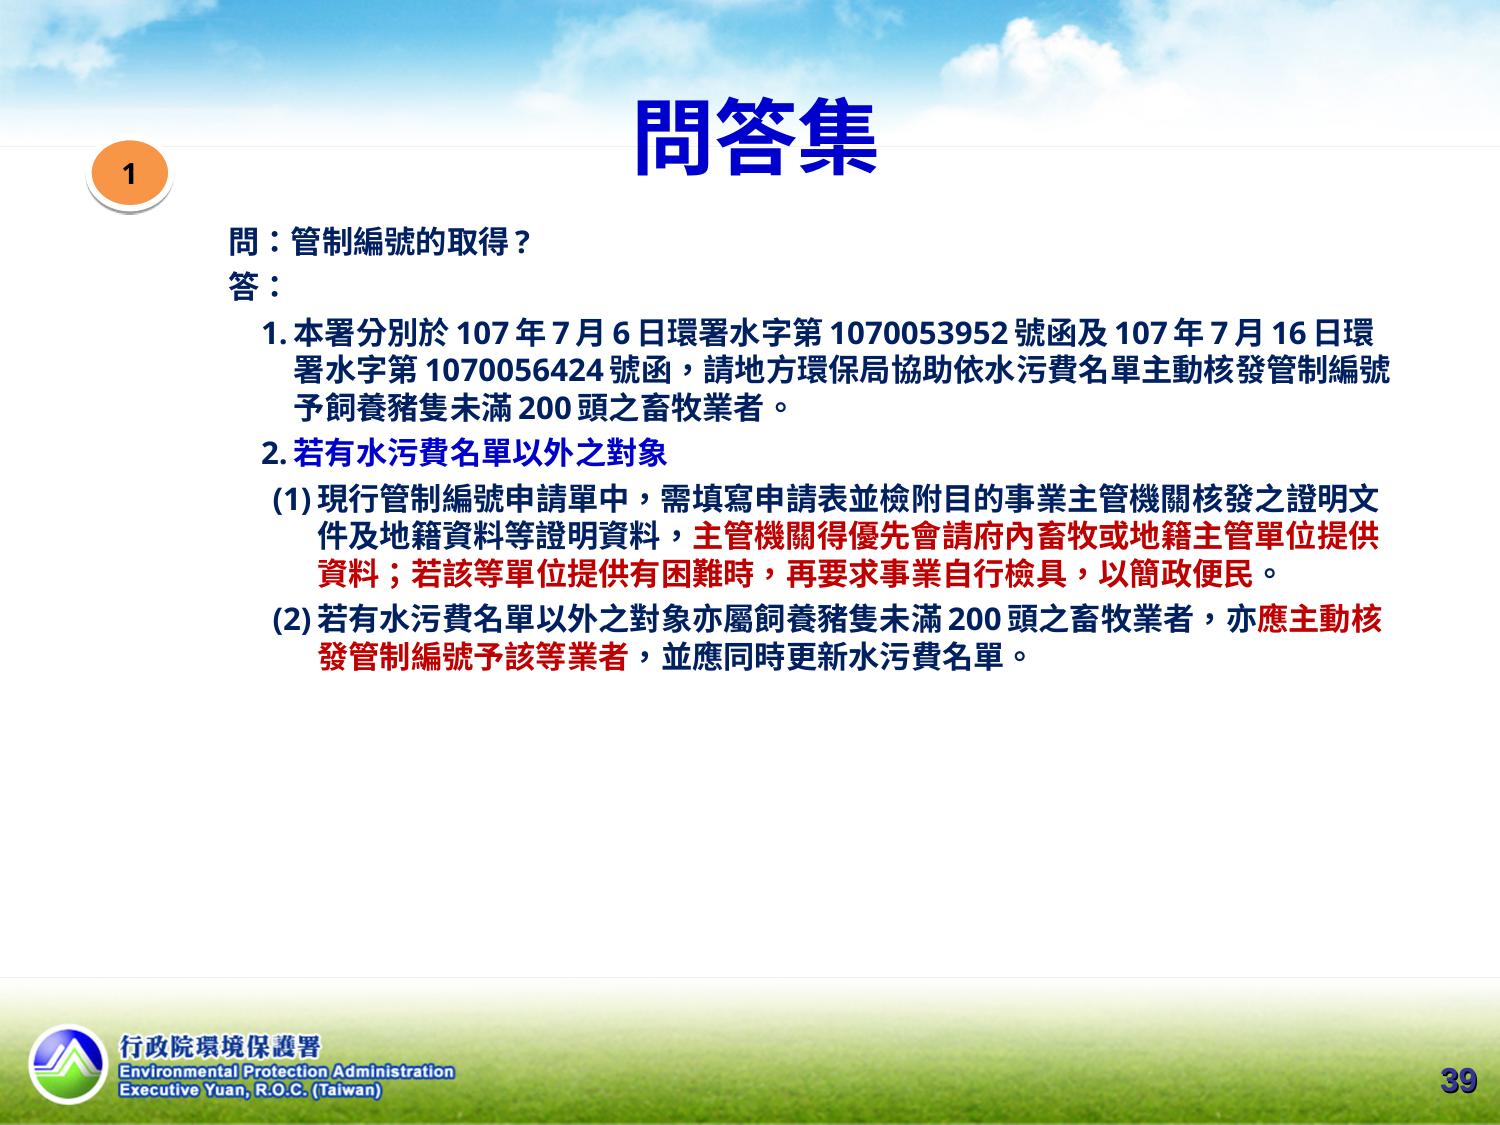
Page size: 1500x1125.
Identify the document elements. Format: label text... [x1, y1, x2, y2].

list 問：管制編號的取得? 答： 1.本署分別於107年7月6日環署水字第1070053952號函及107年7月16日環署水字第1070056424號函，請地方環保局協助依水污費名單主動核發管制編號予飼養豬隻未滿200頭之畜牧業者。 2.若有水污費名單以外之對象 (1)現行管制編號申請單中，需填寫申請表並檢附目的事業主管機關核發之證明文件及地籍資料等證明資料，主管機關得優先會請府內畜牧或地籍主管單位提供資料；若該等單位提供有困難時，再要求事業自行檢具，以簡政便民。 (2)若有水污費名單以外之對象亦屬飼養豬隻未滿200頭之畜牧業者，亦應主動核發管制編號予該等業者，並應同時更新水污費名單。 [147, 214, 1415, 693]
text_box 問答集 [135, 78, 1377, 195]
text_box 1 [88, 137, 163, 209]
